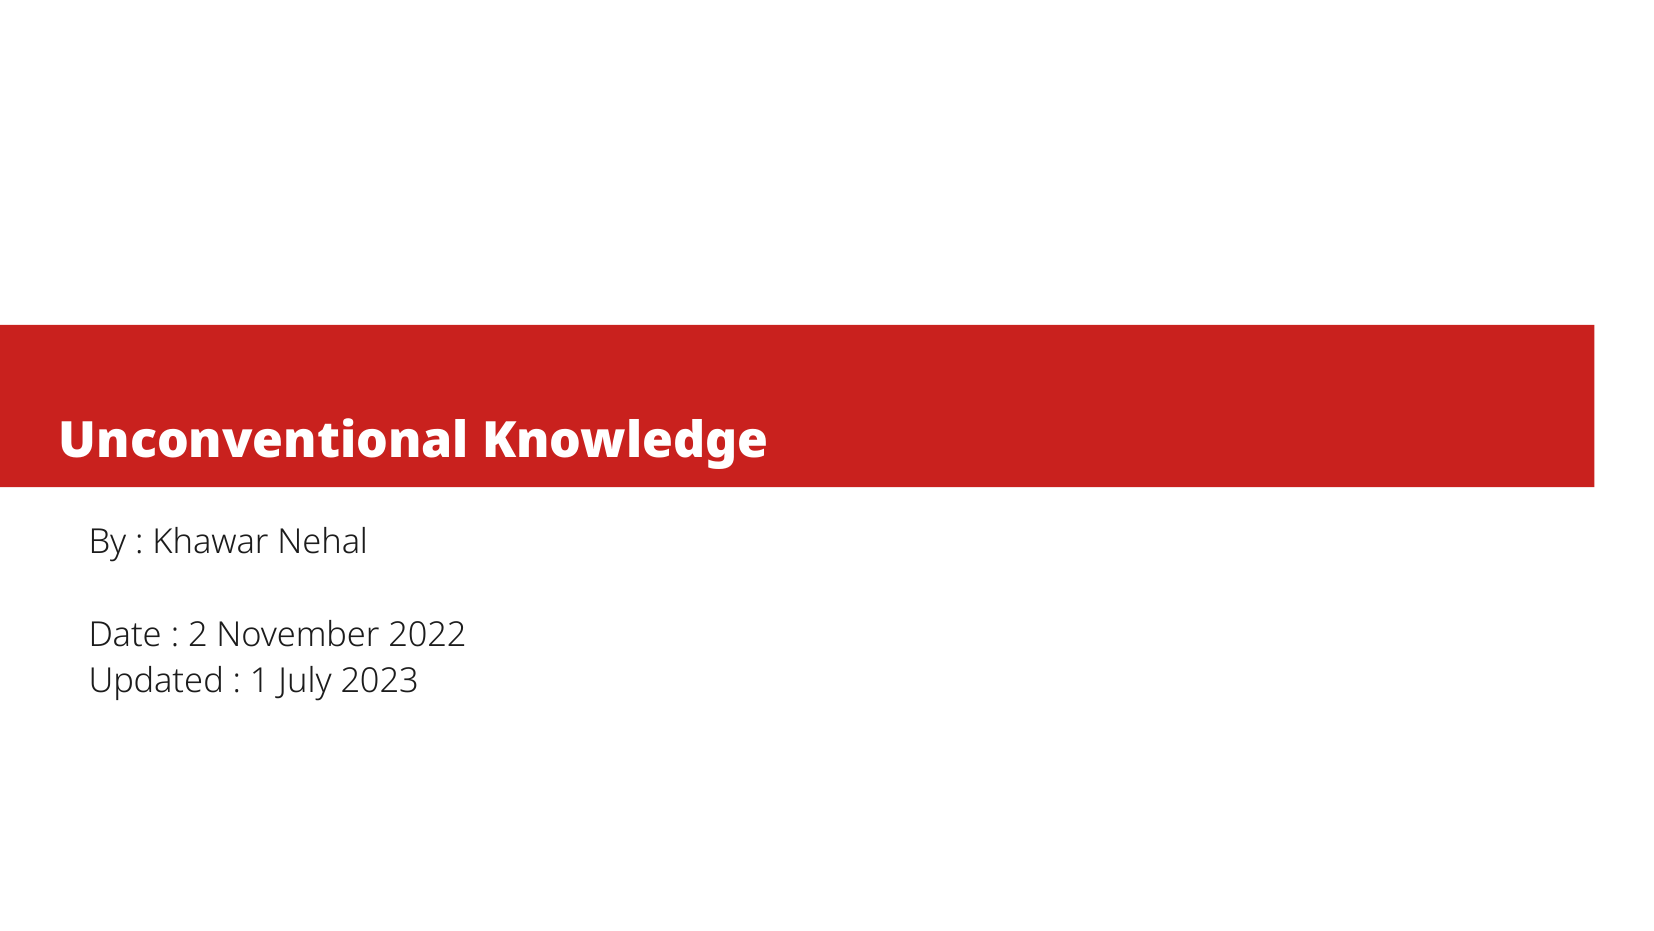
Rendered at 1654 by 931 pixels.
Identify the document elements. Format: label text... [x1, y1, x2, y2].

subtitle By : Khawar Nehal Date : 2 November 2022 Updated : 1 July 2023 [88, 516, 1565, 827]
title Unconventional Knowledge [59, 354, 1565, 473]
